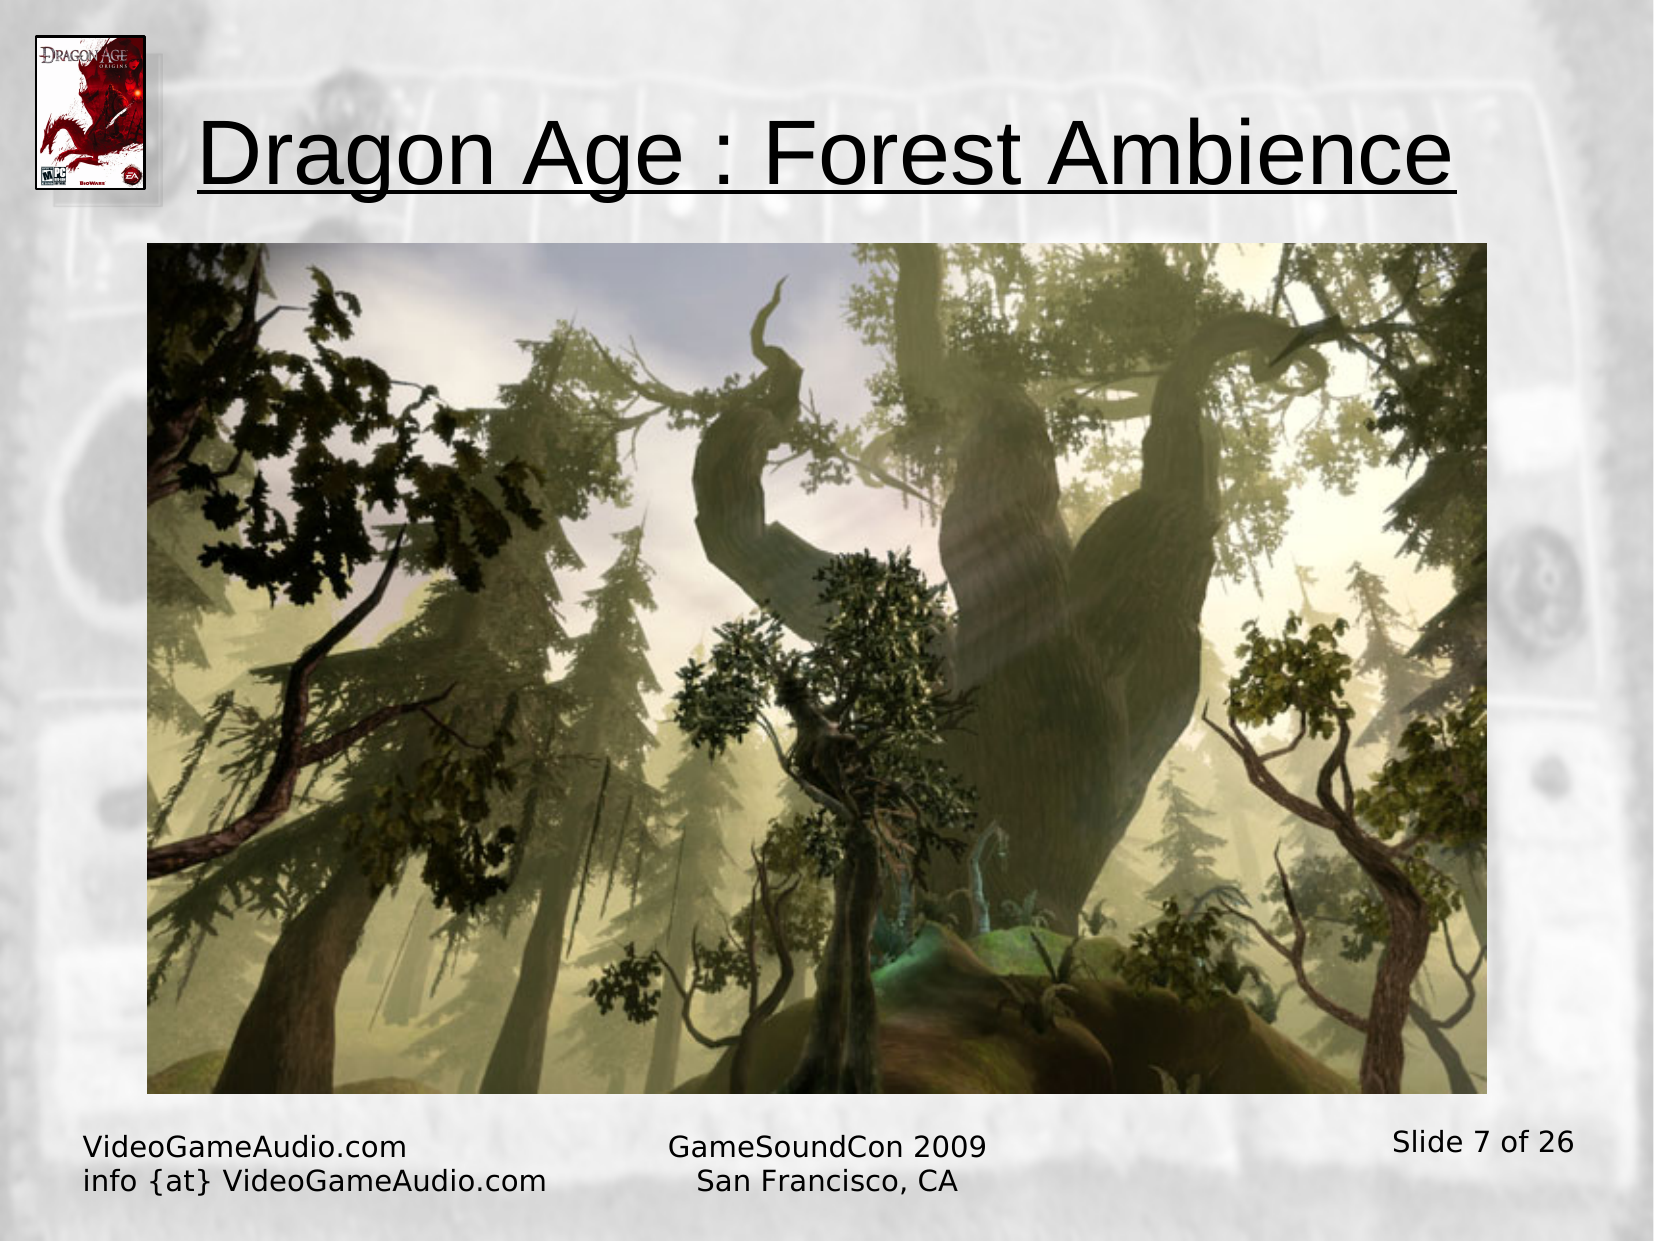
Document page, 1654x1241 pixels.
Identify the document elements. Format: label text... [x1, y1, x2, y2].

picture [147, 243, 1487, 1094]
title Dragon Age : Forest Ambience [82, 49, 1571, 257]
picture [37, 37, 144, 188]
